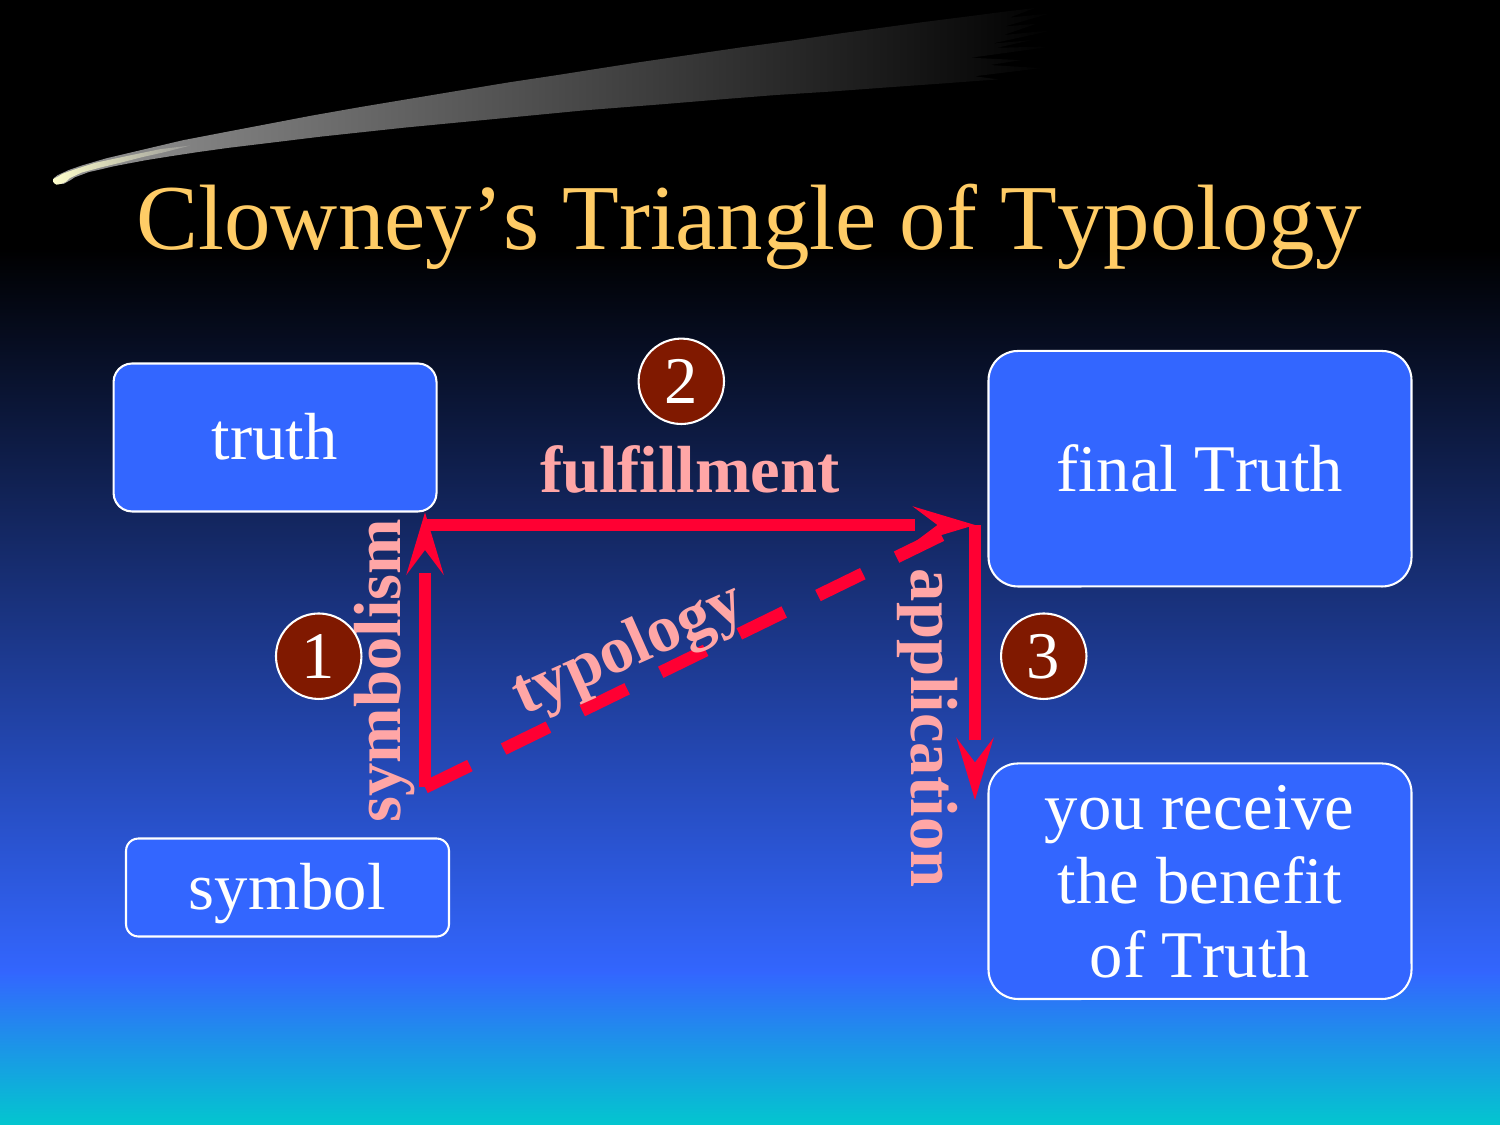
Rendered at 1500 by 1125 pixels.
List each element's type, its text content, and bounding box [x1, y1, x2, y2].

text_box 3 [1001, 613, 1087, 699]
text_box symbol [126, 838, 449, 937]
text_box 1 [275, 613, 362, 699]
text_box final Truth [988, 350, 1412, 587]
text_box truth [113, 363, 437, 512]
text_box you receive the benefit of Truth [988, 763, 1412, 999]
title Clowney’s Triangle of Typology [112, 124, 1388, 313]
text_box application [889, 553, 979, 942]
text_box symbolism [333, 491, 423, 838]
text_box 2 [638, 338, 725, 425]
text_box fulfillment [525, 424, 913, 515]
text_box typology [482, 522, 828, 742]
